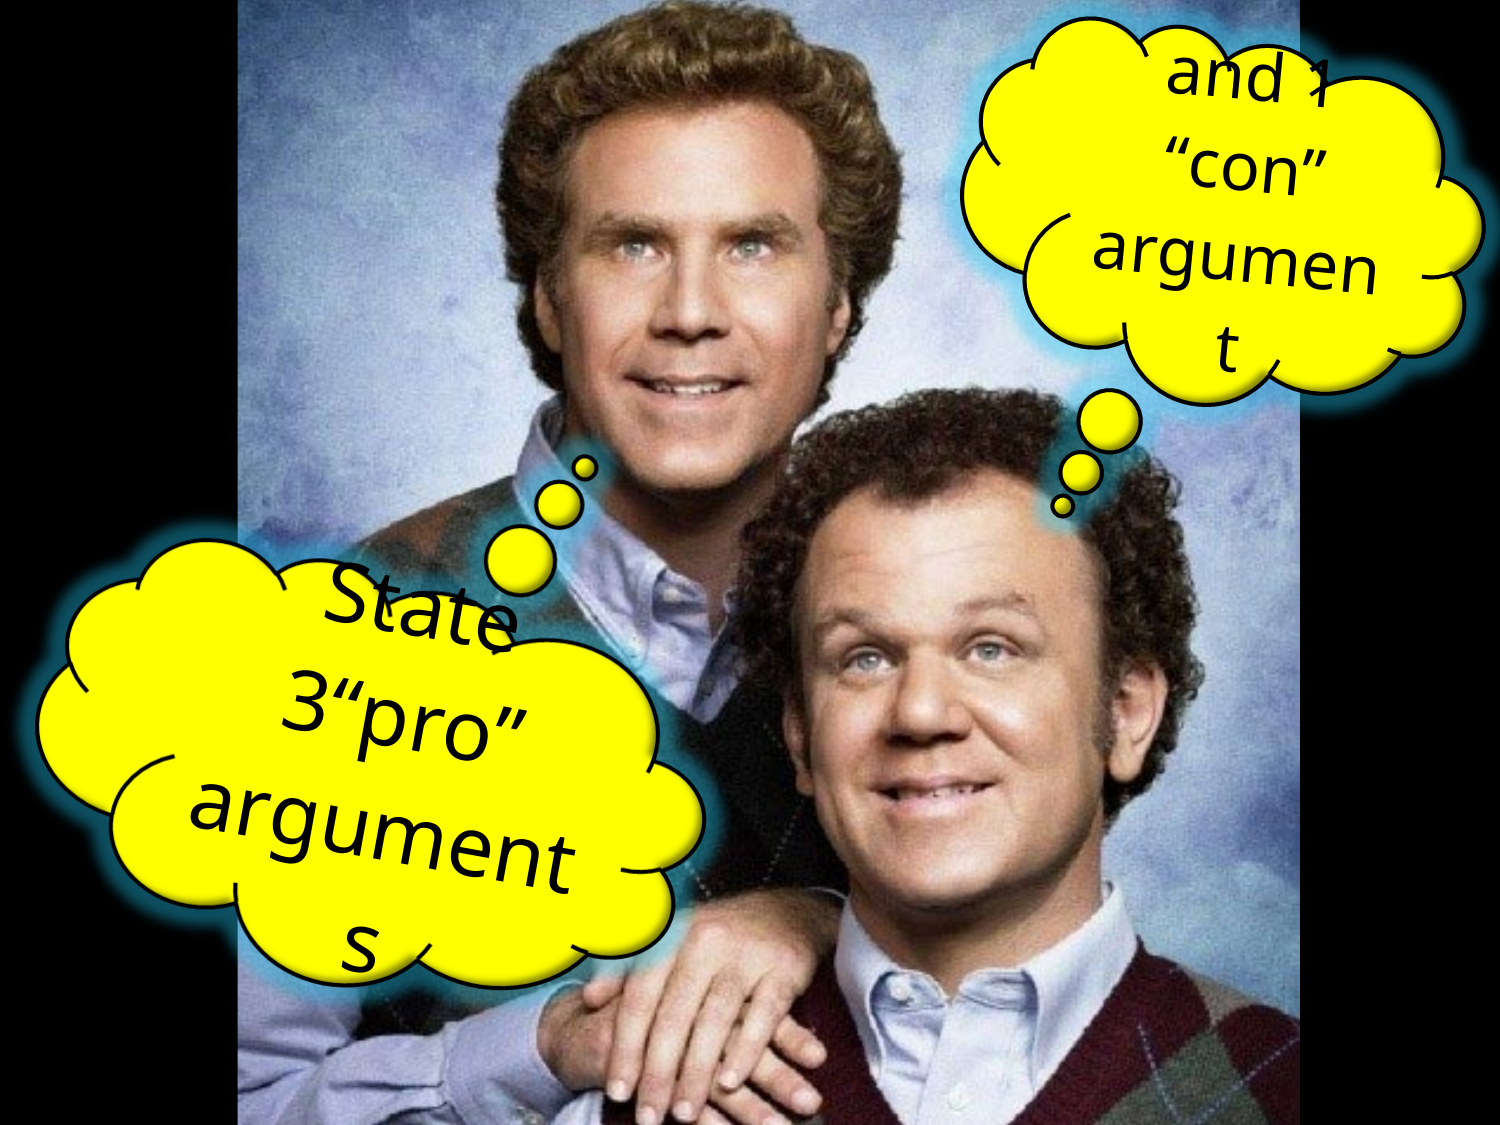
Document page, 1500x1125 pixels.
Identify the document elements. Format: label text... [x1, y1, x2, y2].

text_box and 1 “con” argument [1059, 72, 1423, 349]
text_box State 3“pro” arguments [153, 599, 635, 946]
picture [0, 0, 1500, 1125]
